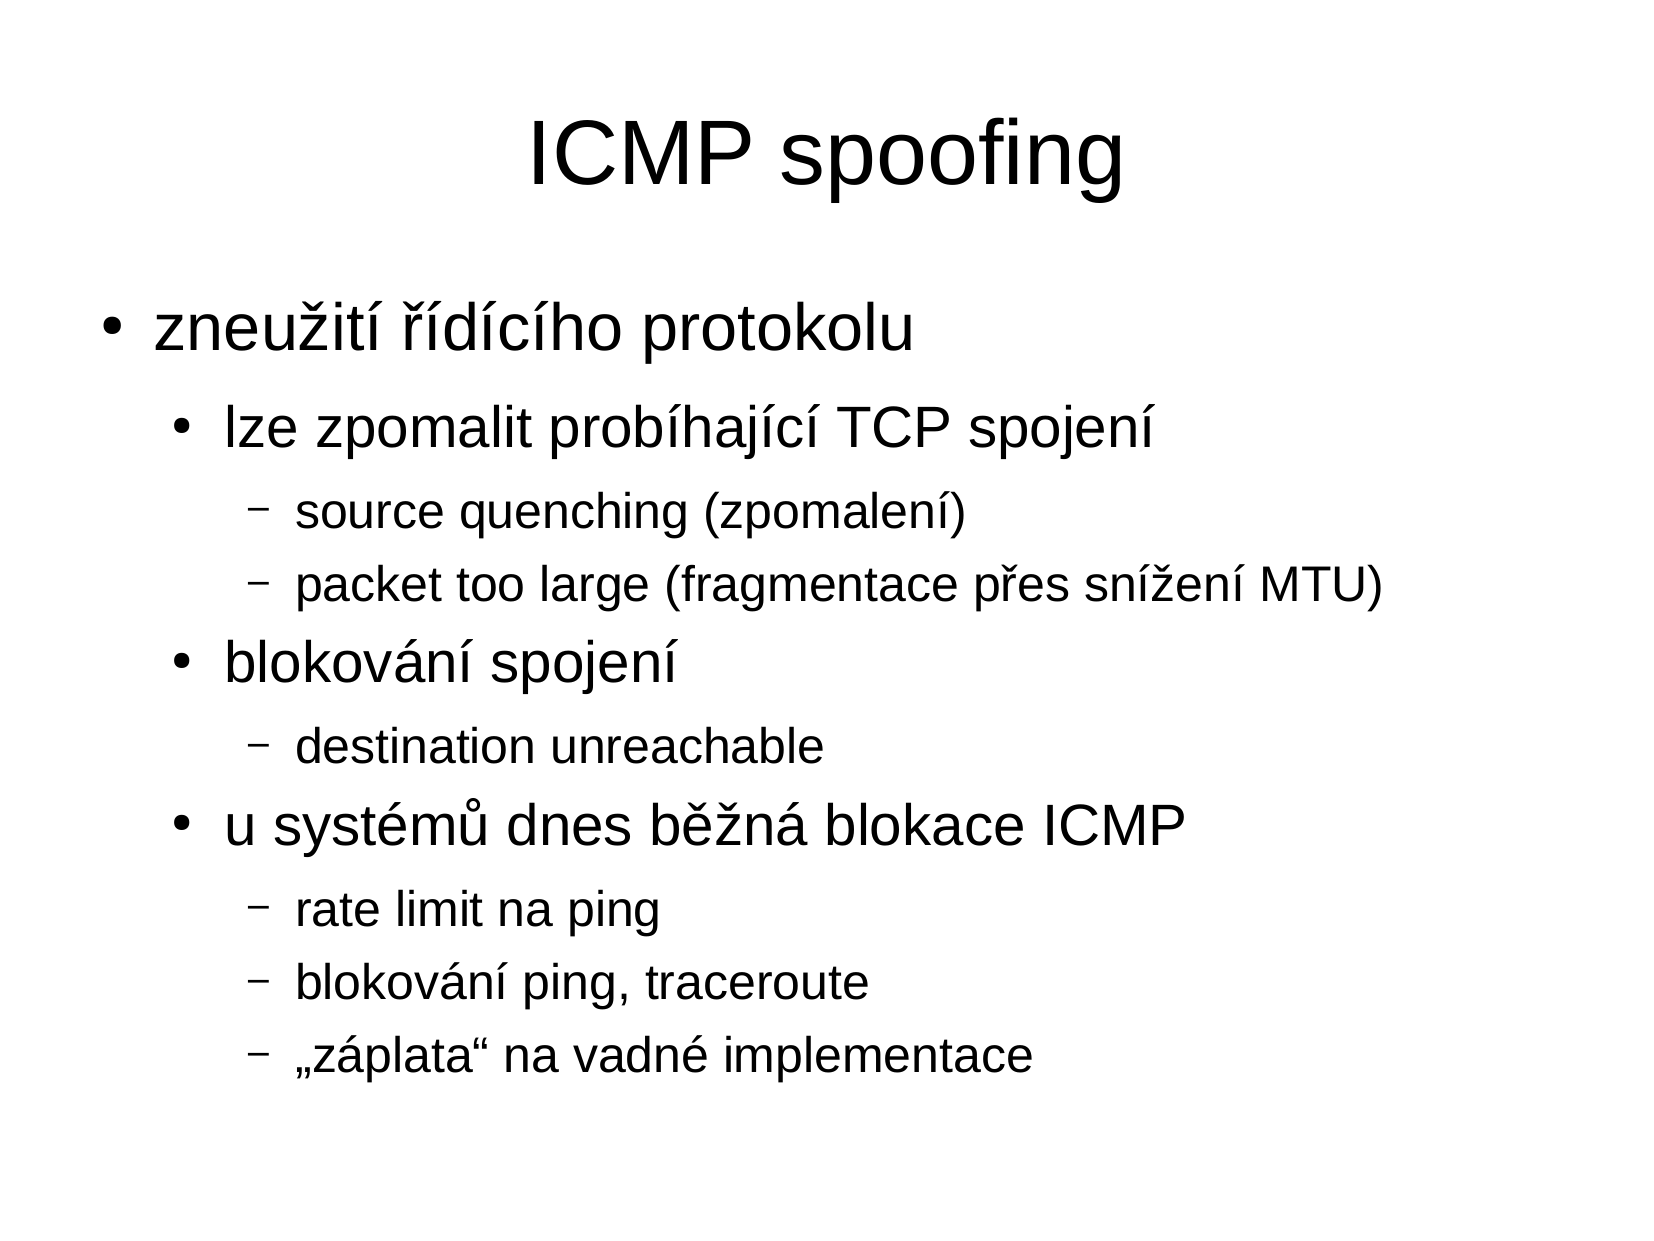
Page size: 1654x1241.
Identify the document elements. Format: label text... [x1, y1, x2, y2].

list zneužití řídícího protokolu lze zpomalit probíhající TCP spojení source quenching (zpomalení) packet too large (fragmentace přes snížení MTU) blokování spojení destination unreachable u systémů dnes běžná blokace ICMP rate limit na ping blokování ping, traceroute „záplata“ na vadné implementace [82, 290, 1571, 1094]
title ICMP spoofing [82, 56, 1571, 250]
